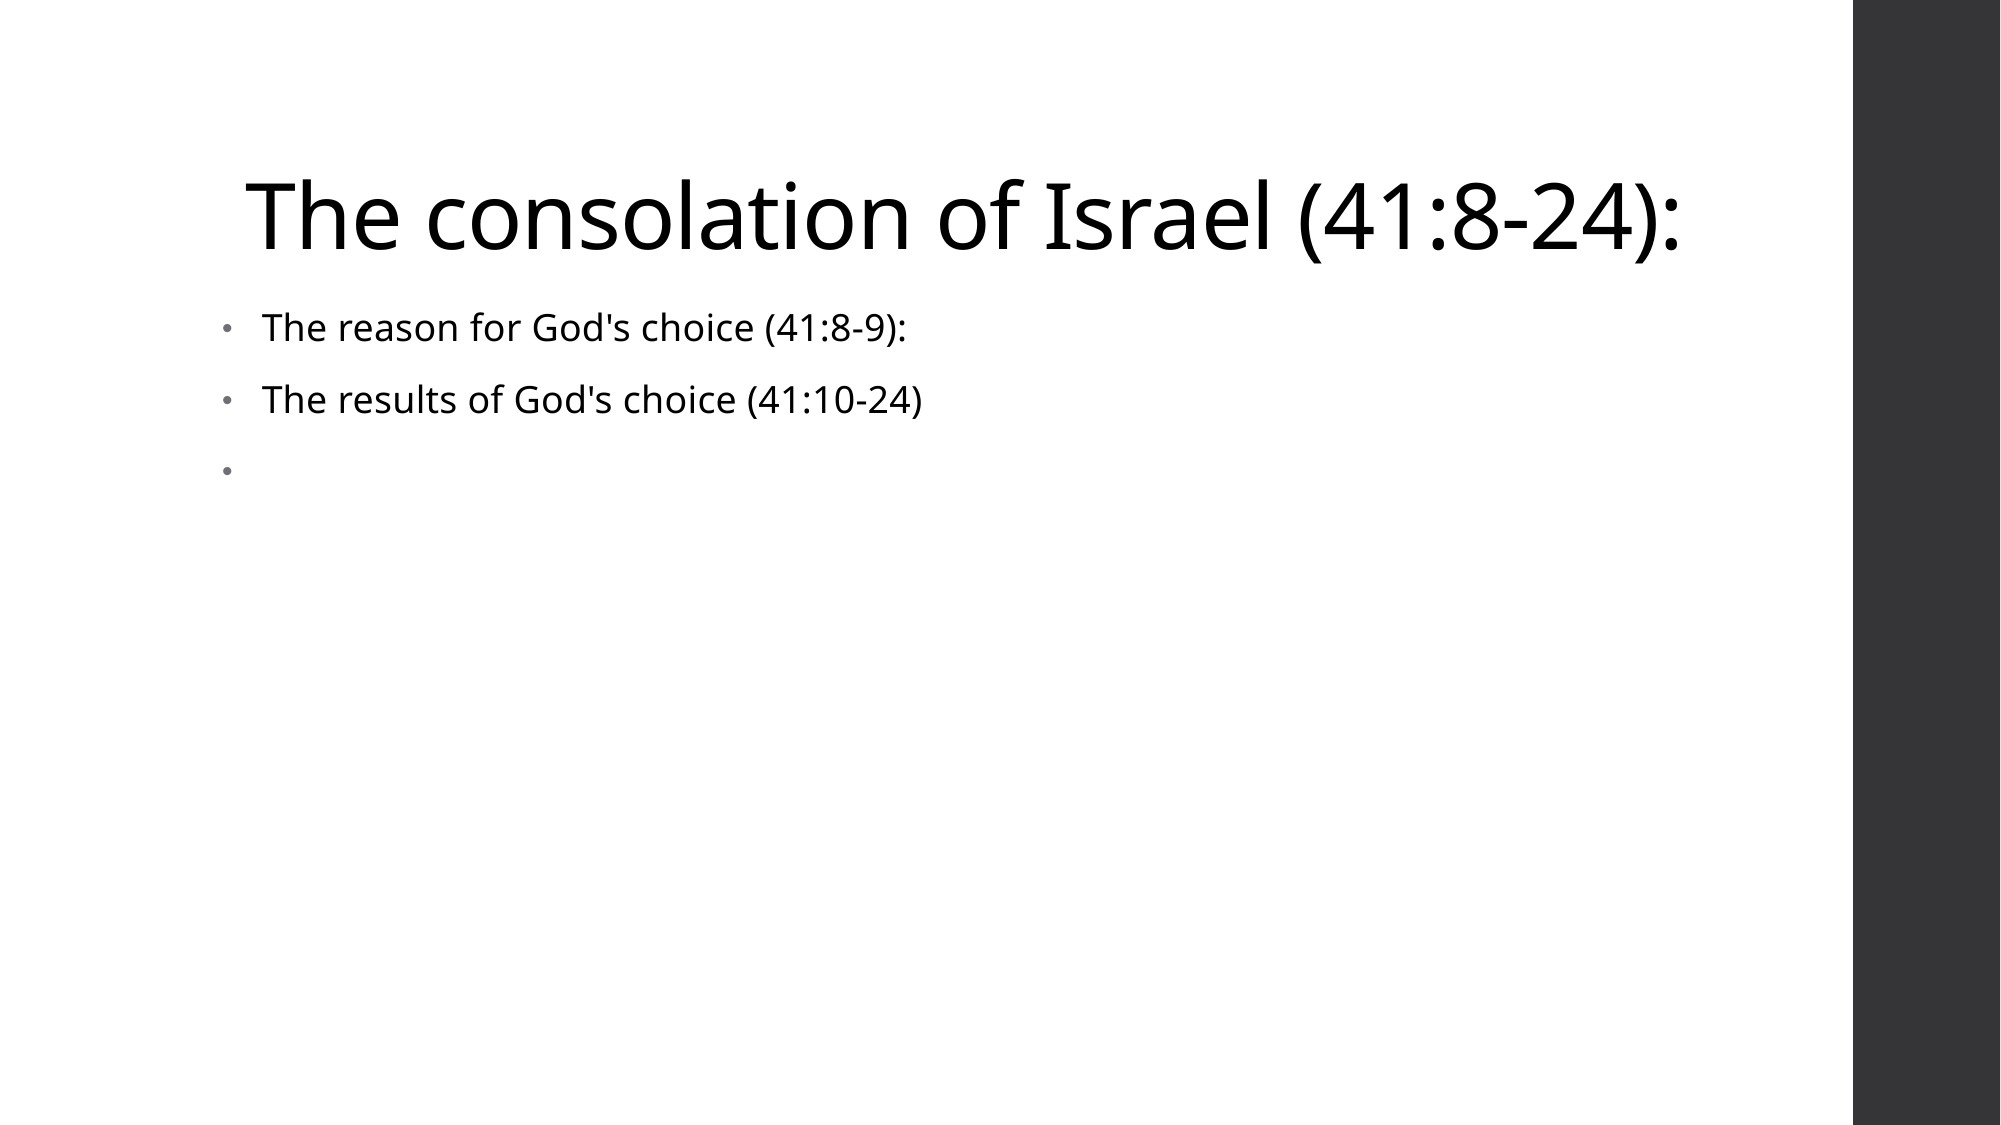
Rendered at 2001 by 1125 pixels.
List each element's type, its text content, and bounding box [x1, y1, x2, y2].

title The consolation of Israel (41:8-24): [206, 60, 1797, 278]
list The reason for God's choice (41:8-9): The results of God's choice (41:10-24) [206, 299, 1617, 1014]
